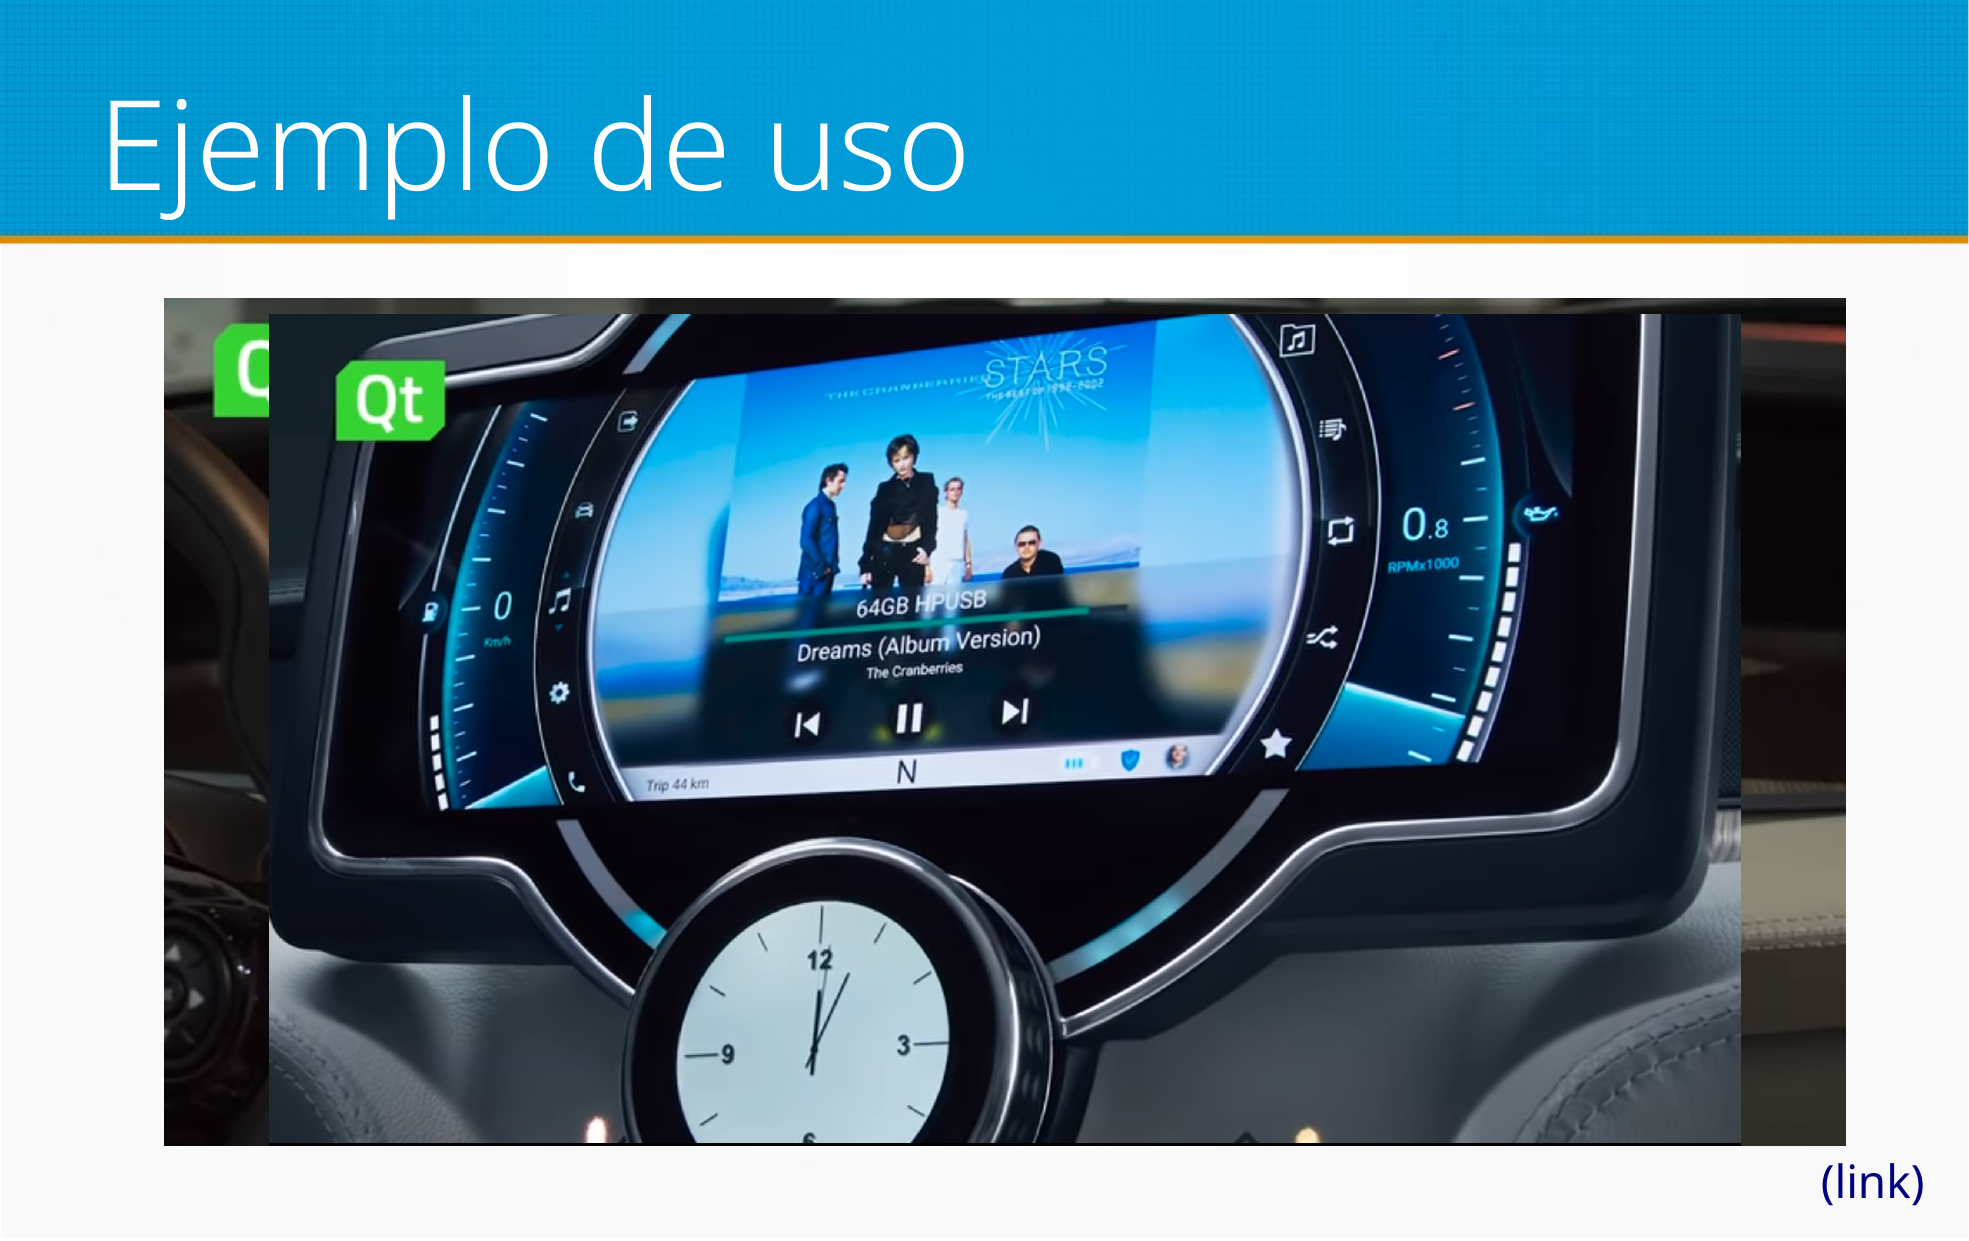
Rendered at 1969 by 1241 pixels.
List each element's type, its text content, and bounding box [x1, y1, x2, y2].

title Ejemplo de uso [98, 19, 1870, 227]
picture [0, 233, 1969, 1241]
text_box (link) [1815, 1145, 1936, 1216]
